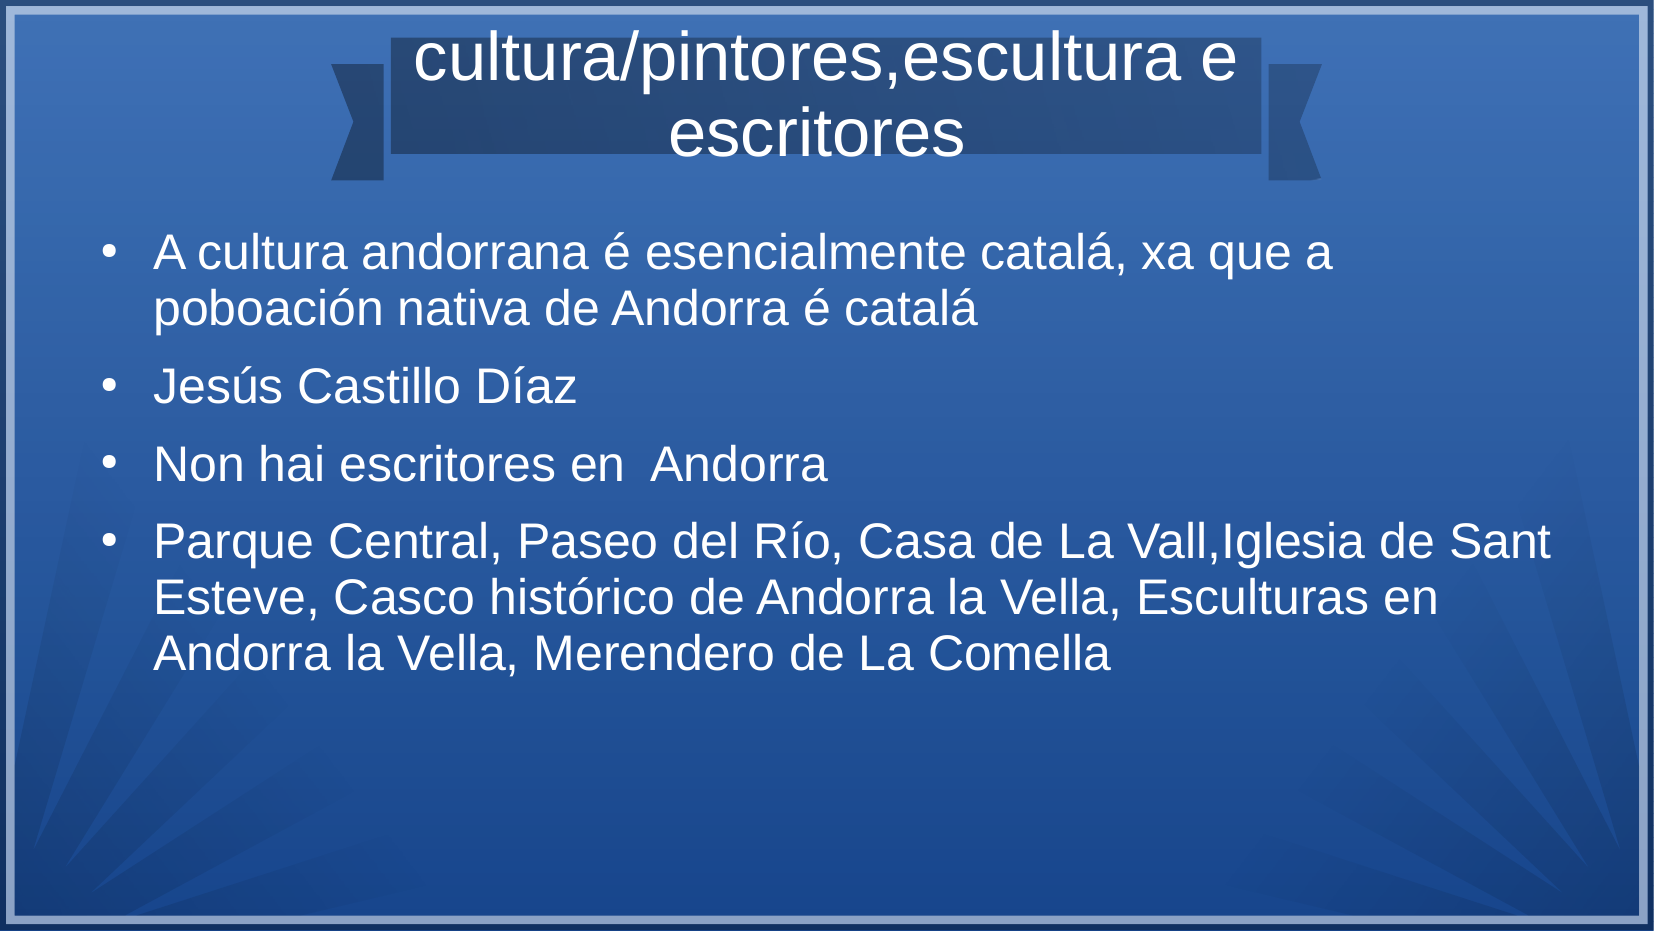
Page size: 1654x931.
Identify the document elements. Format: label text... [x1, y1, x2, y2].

list A cultura andorrana é esencialmente catalá, xa que a poboación nativa de Andorra é catalá Jesús Castillo Díaz Non hai escritores en Andorra Parque Central, Paseo del Río, Casa de La Vall,Iglesia de Sant Esteve, Casco histórico de Andorra la Vella, Esculturas en Andorra la Vella, Merendero de La Comella [82, 224, 1571, 848]
title cultura/pintores,escultura e escritores [389, 17, 1264, 172]
